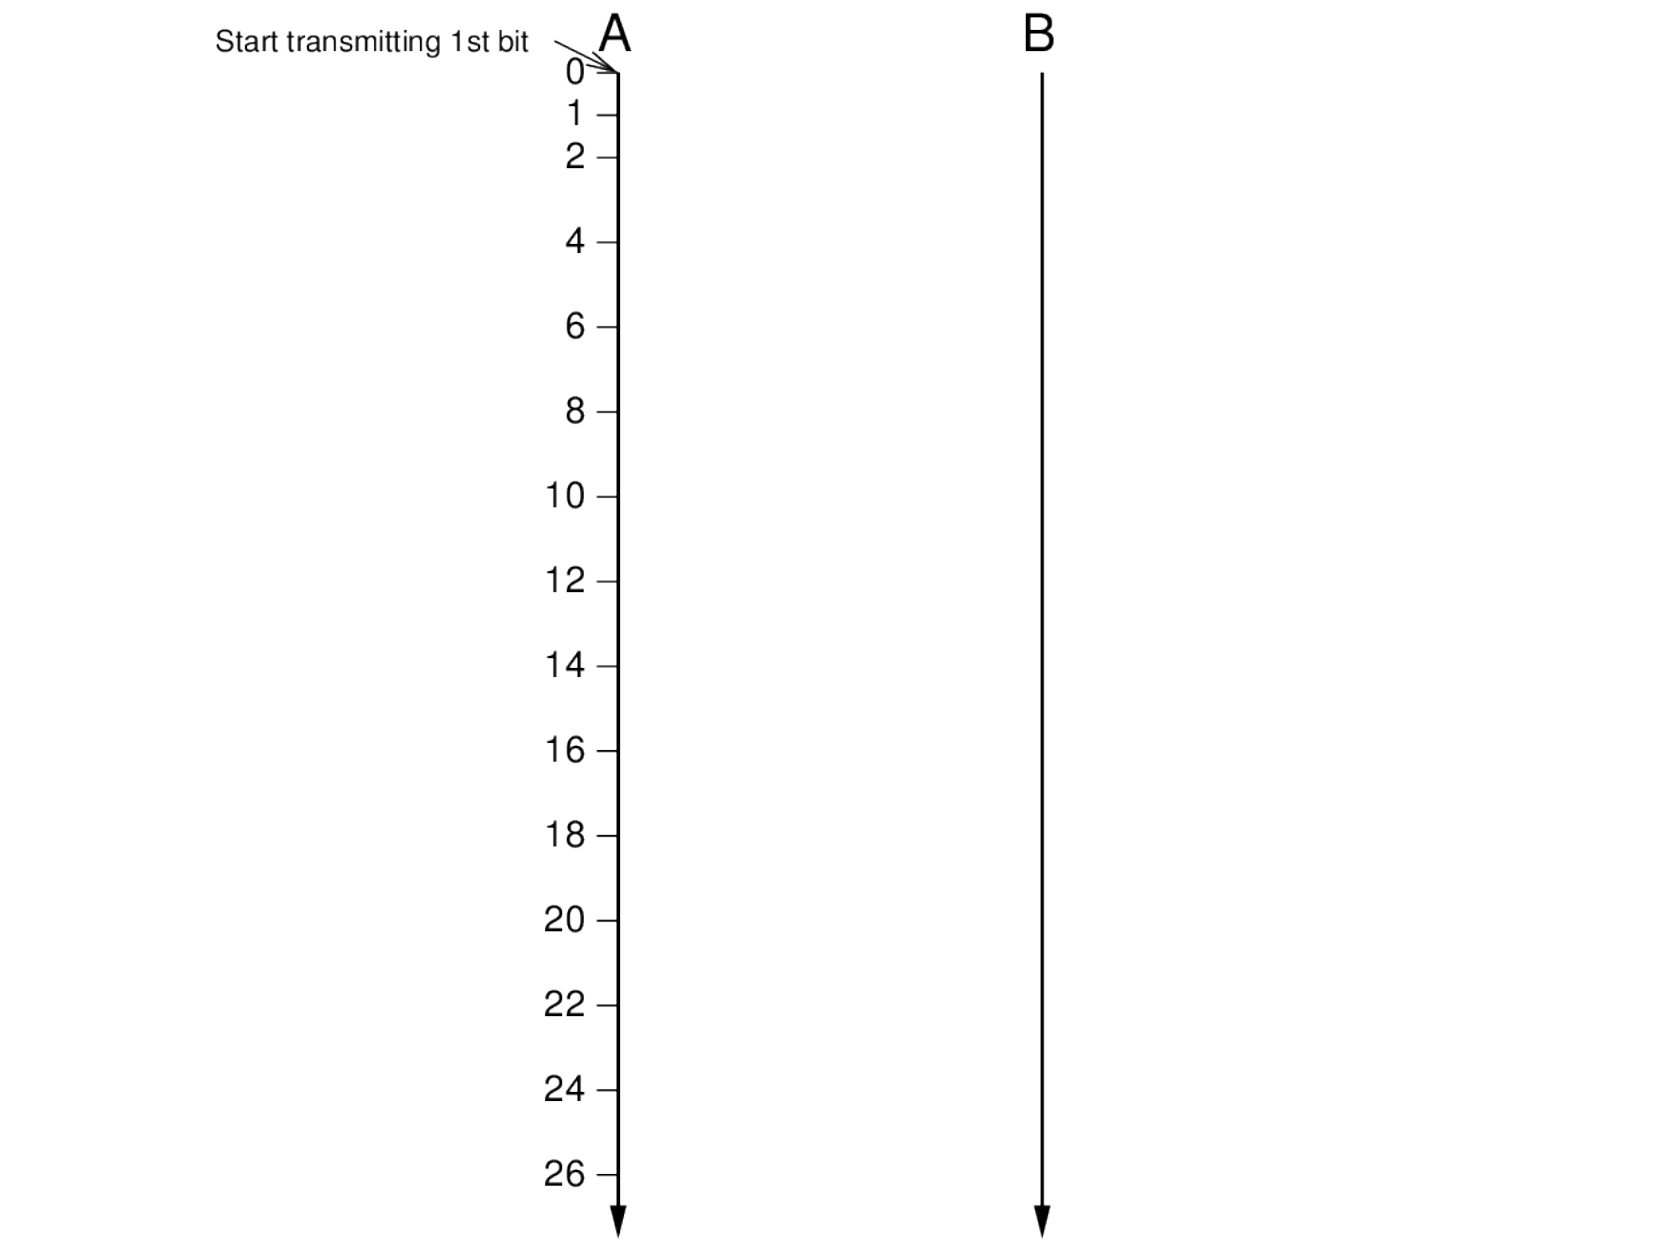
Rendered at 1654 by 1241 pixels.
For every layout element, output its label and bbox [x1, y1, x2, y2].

picture [191, 3, 1474, 1241]
